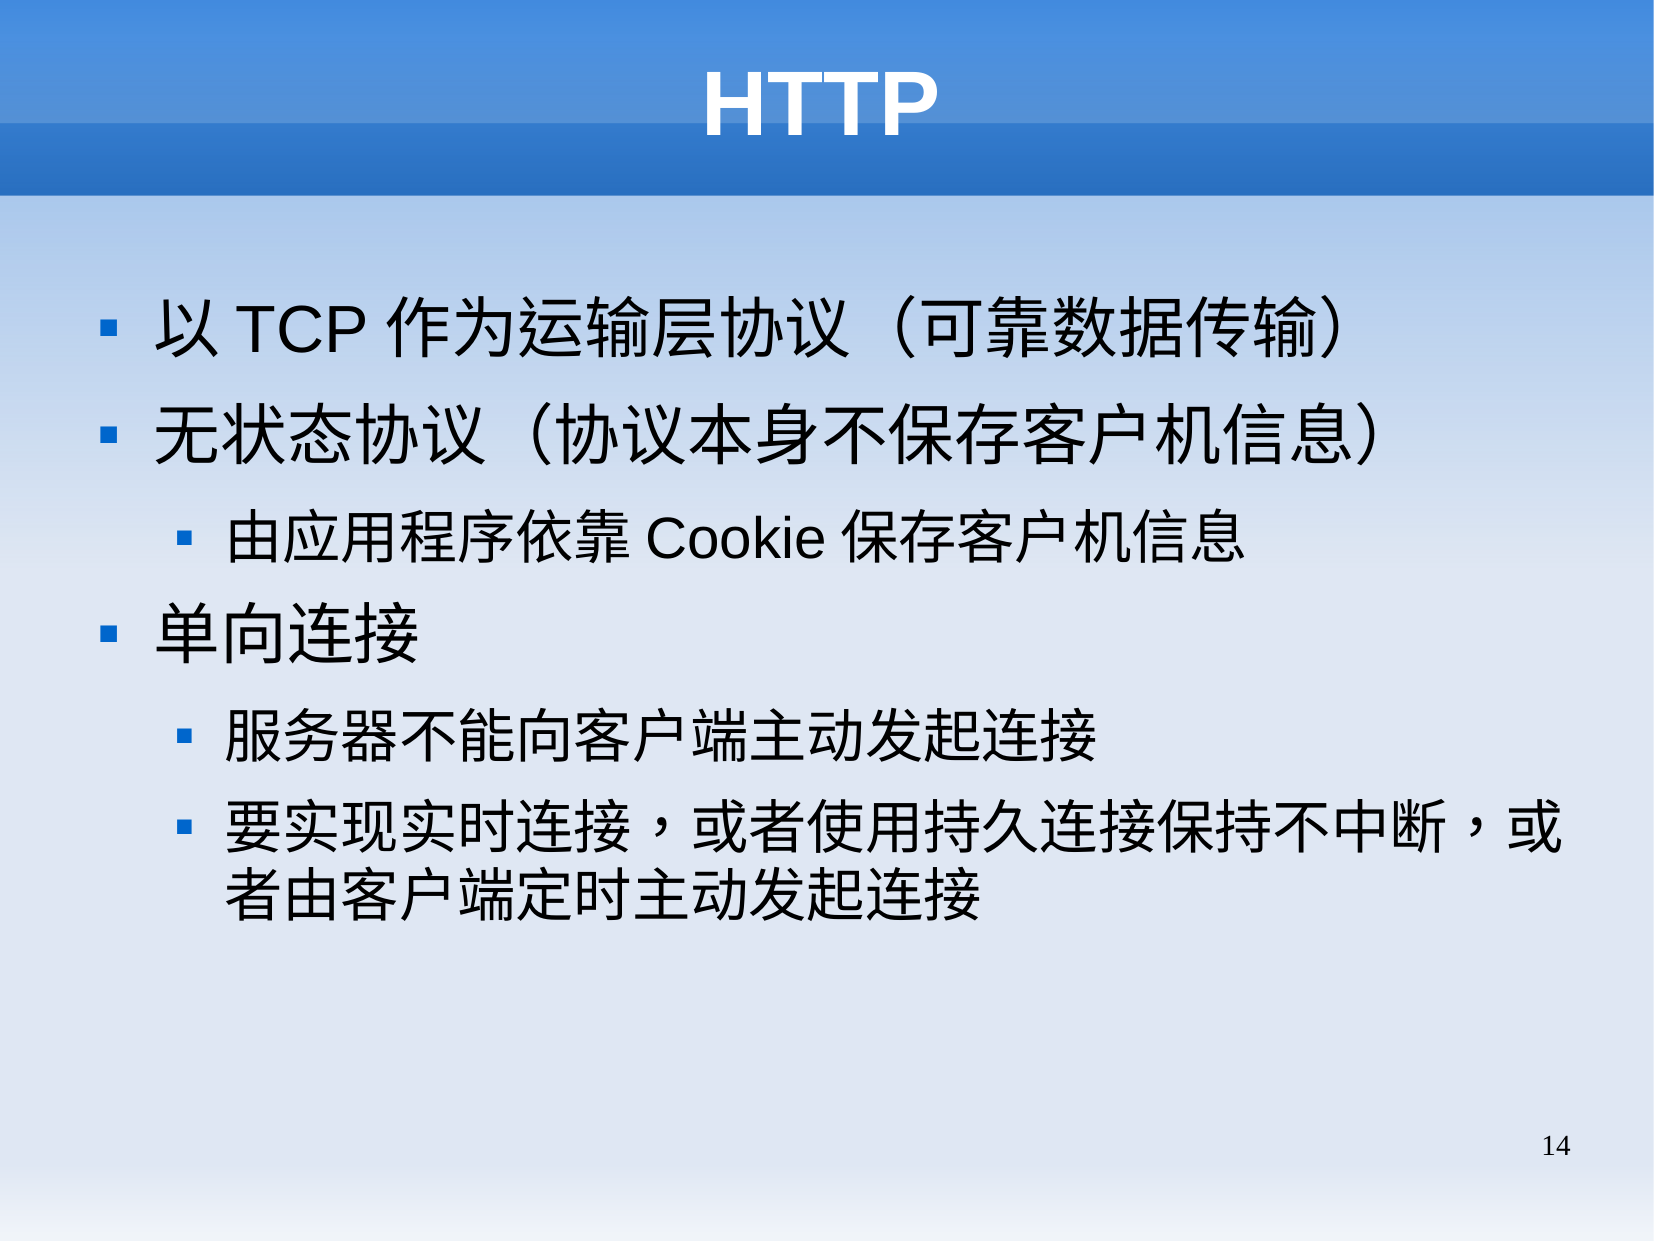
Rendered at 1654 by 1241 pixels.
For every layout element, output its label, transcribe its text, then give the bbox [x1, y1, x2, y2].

picture [0, 0, 1654, 1241]
title HTTP [76, 0, 1565, 208]
list 以TCP作为运输层协议（可靠数据传输） 无状态协议（协议本身不保存客户机信息） 由应用程序依靠Cookie保存客户机信息 单向连接 服务器不能向客户端主动发起连接 要实现实时连接，或者使用持久连接保持不中断，或者由客户端定时主动发起连接 [82, 290, 1571, 1109]
